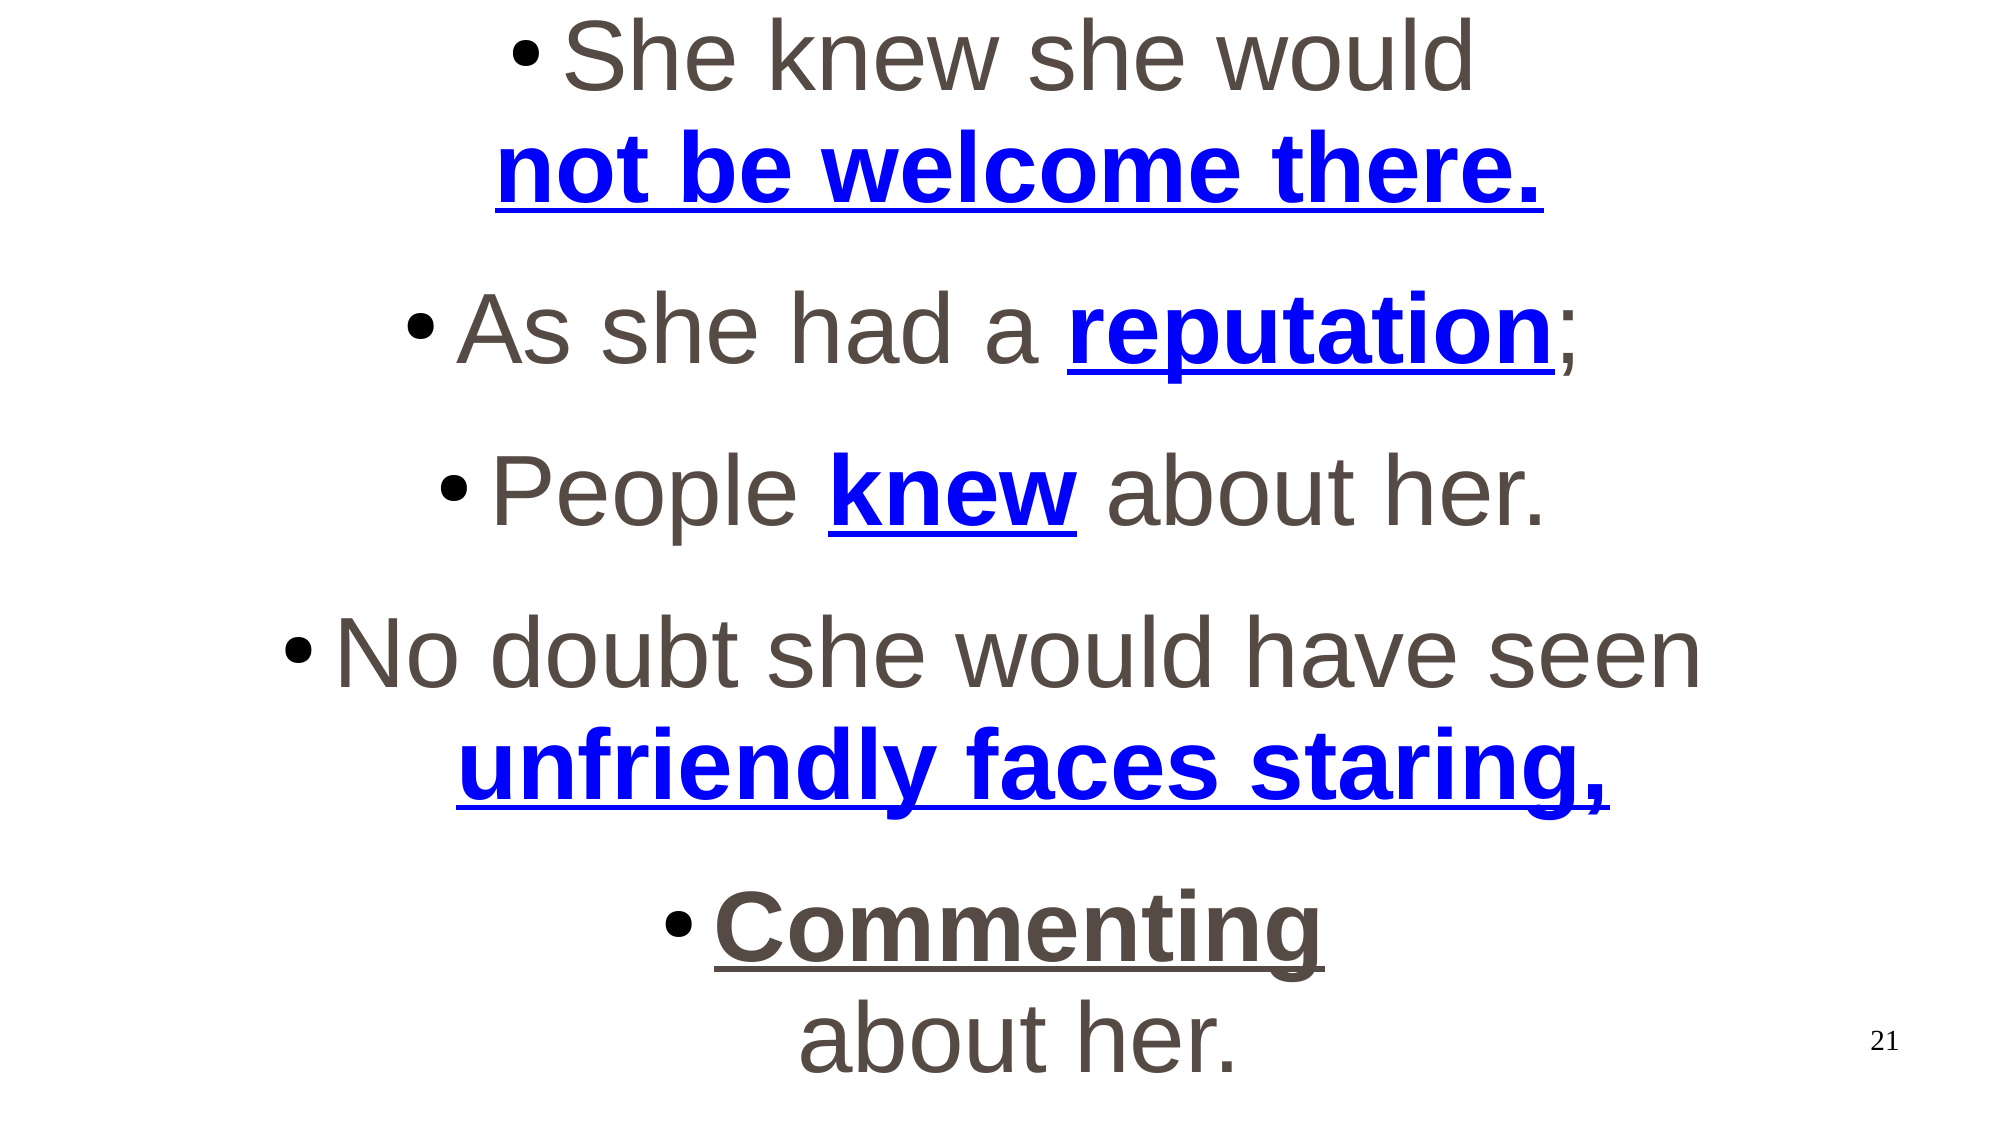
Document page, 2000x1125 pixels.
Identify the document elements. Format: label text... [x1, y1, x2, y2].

list She knew she would not be welcome there. As she had a reputation; People knew about her. No doubt she would have seen unfriendly faces staring, Commenting about her. [0, 0, 1996, 1123]
